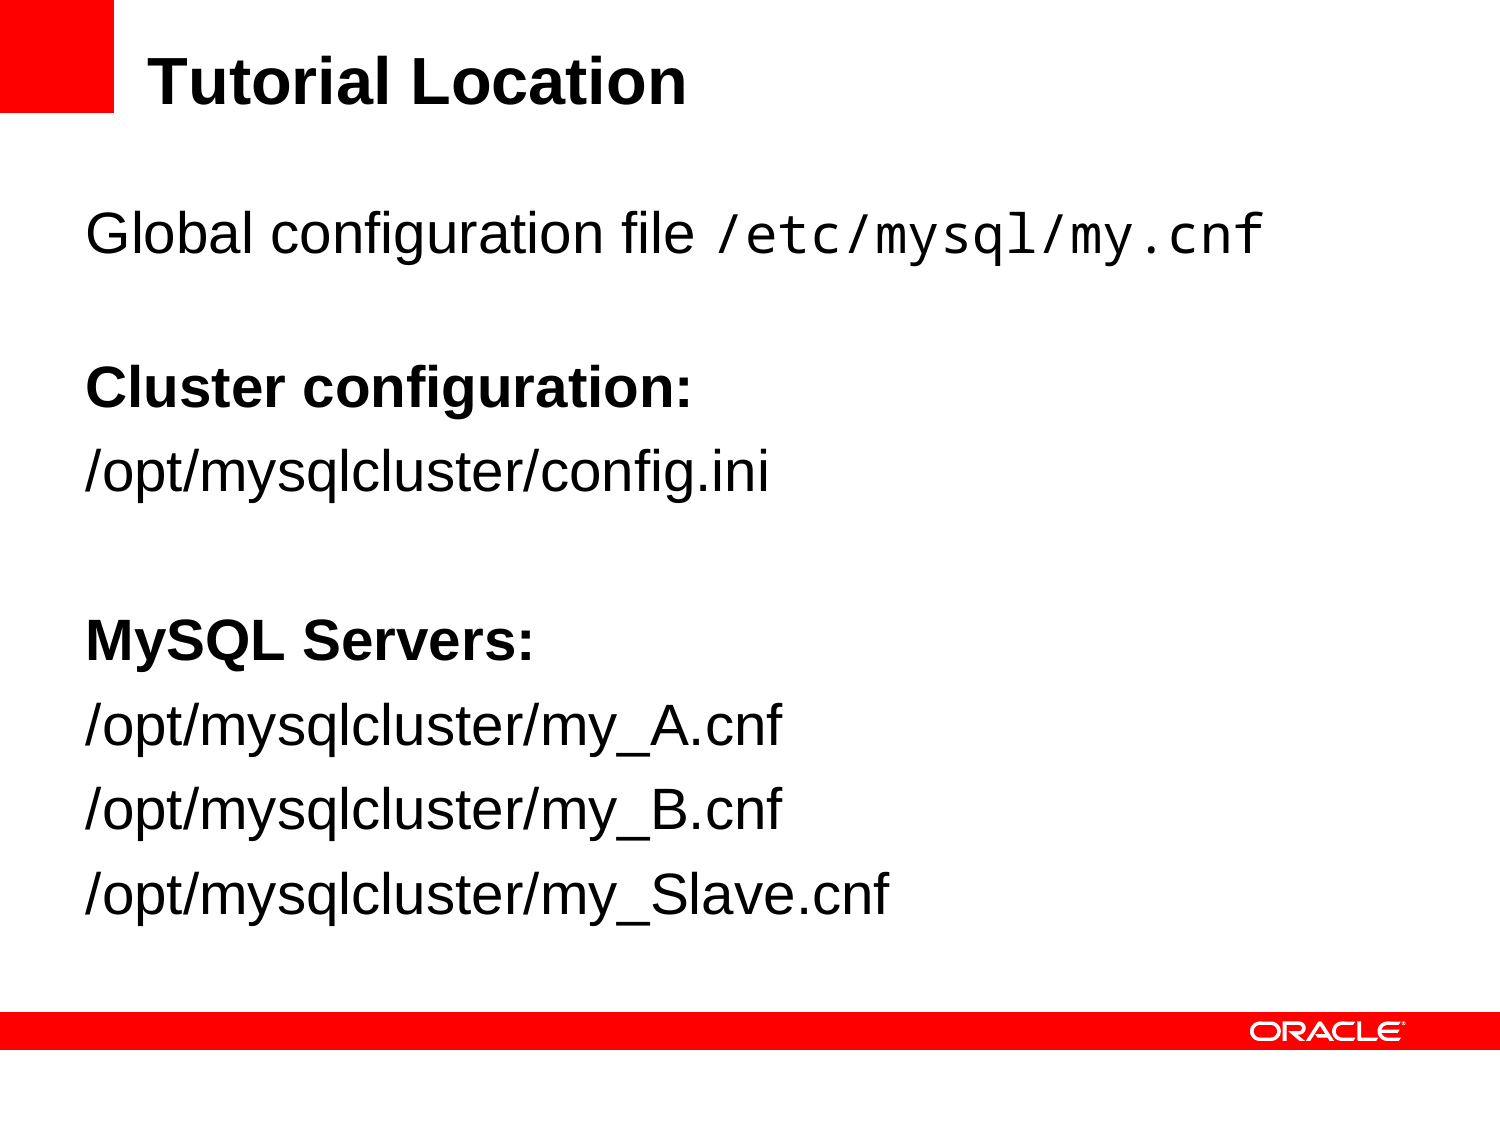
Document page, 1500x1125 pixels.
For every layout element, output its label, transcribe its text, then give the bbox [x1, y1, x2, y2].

title Tutorial Location [147, 8, 1392, 119]
text_box Global configuration file /etc/mysql/my.cnf Cluster configuration: /opt/mysqlcluster/config.ini MySQL Servers: /opt/mysqlcluster/my_A.cnf /opt/mysqlcluster/my_B.cnf /opt/mysqlcluster/my_Slave.cnf [70, 187, 1463, 934]
picture [0, 0, 114, 113]
picture [0, 1012, 1500, 1050]
